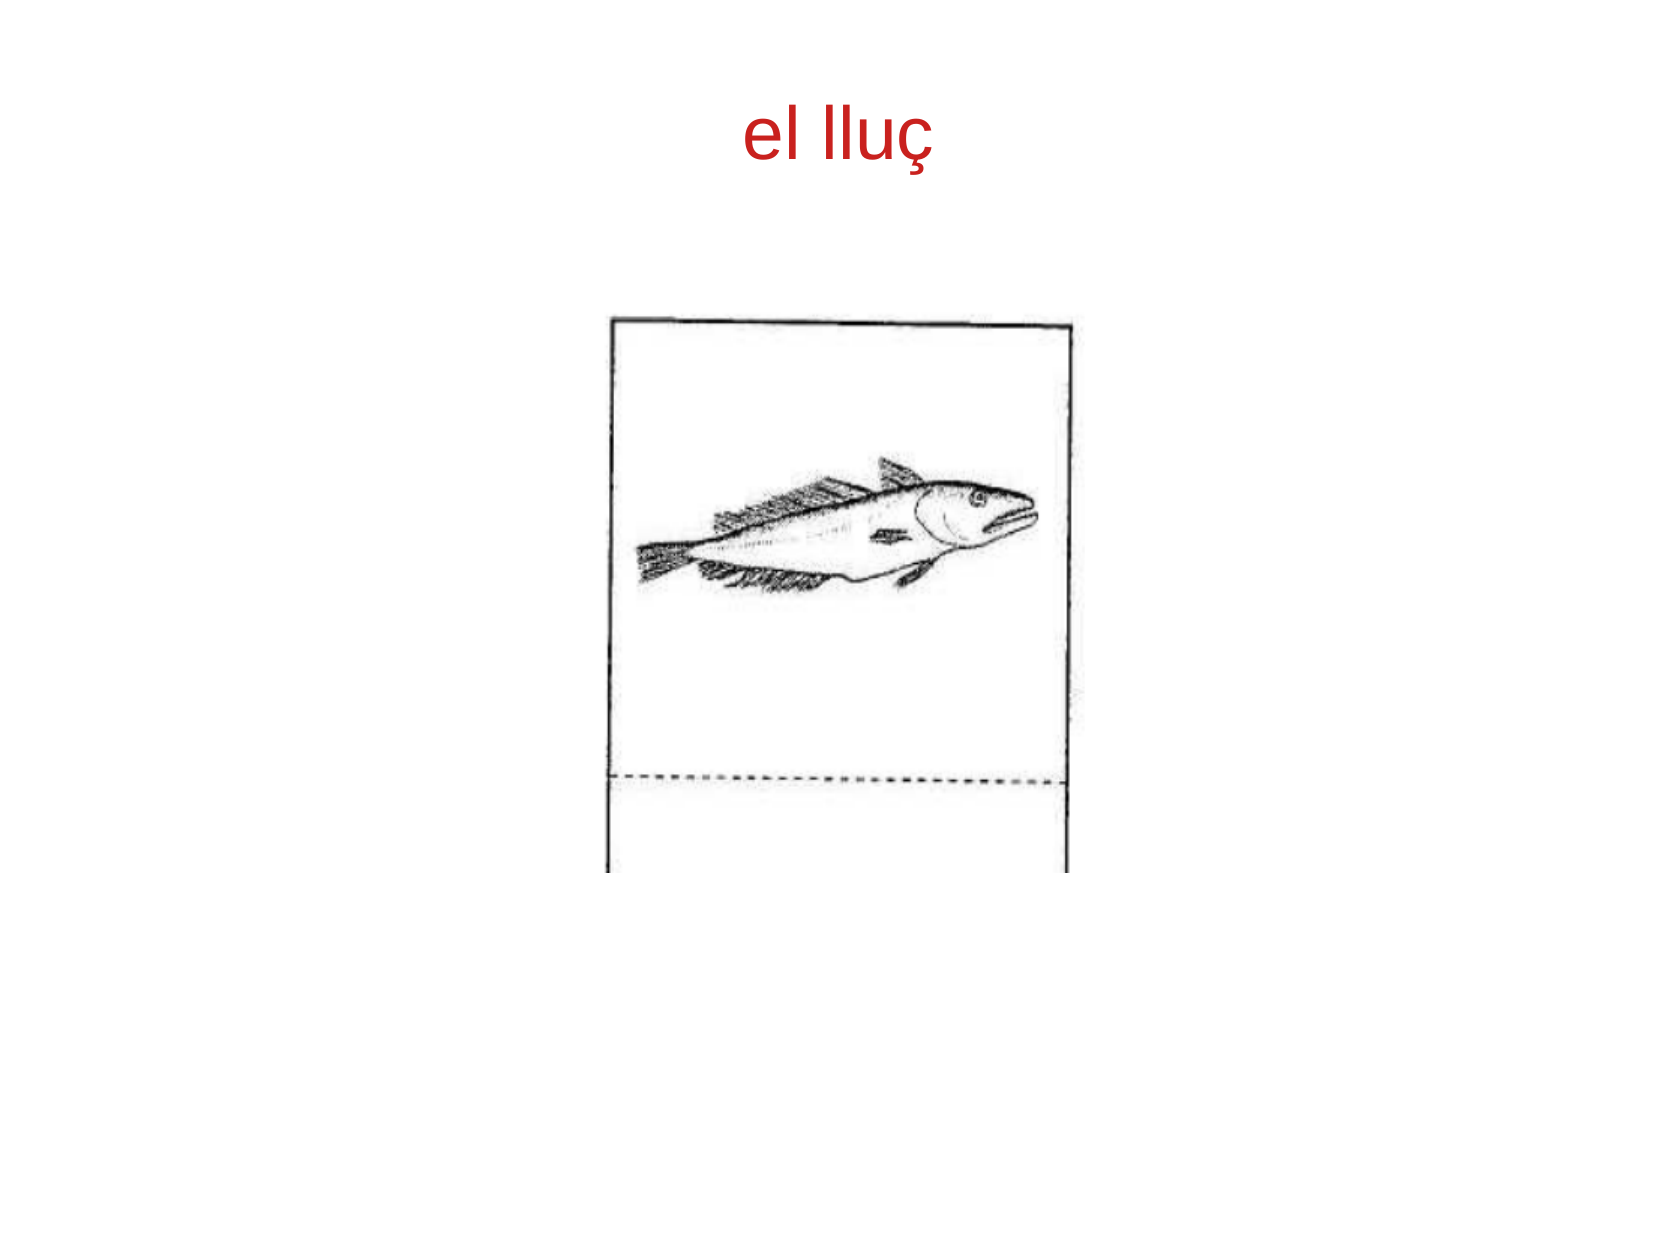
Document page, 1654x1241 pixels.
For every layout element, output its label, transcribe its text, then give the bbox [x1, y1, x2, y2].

picture [581, 291, 1094, 873]
text_box el lluç [389, 58, 1288, 201]
